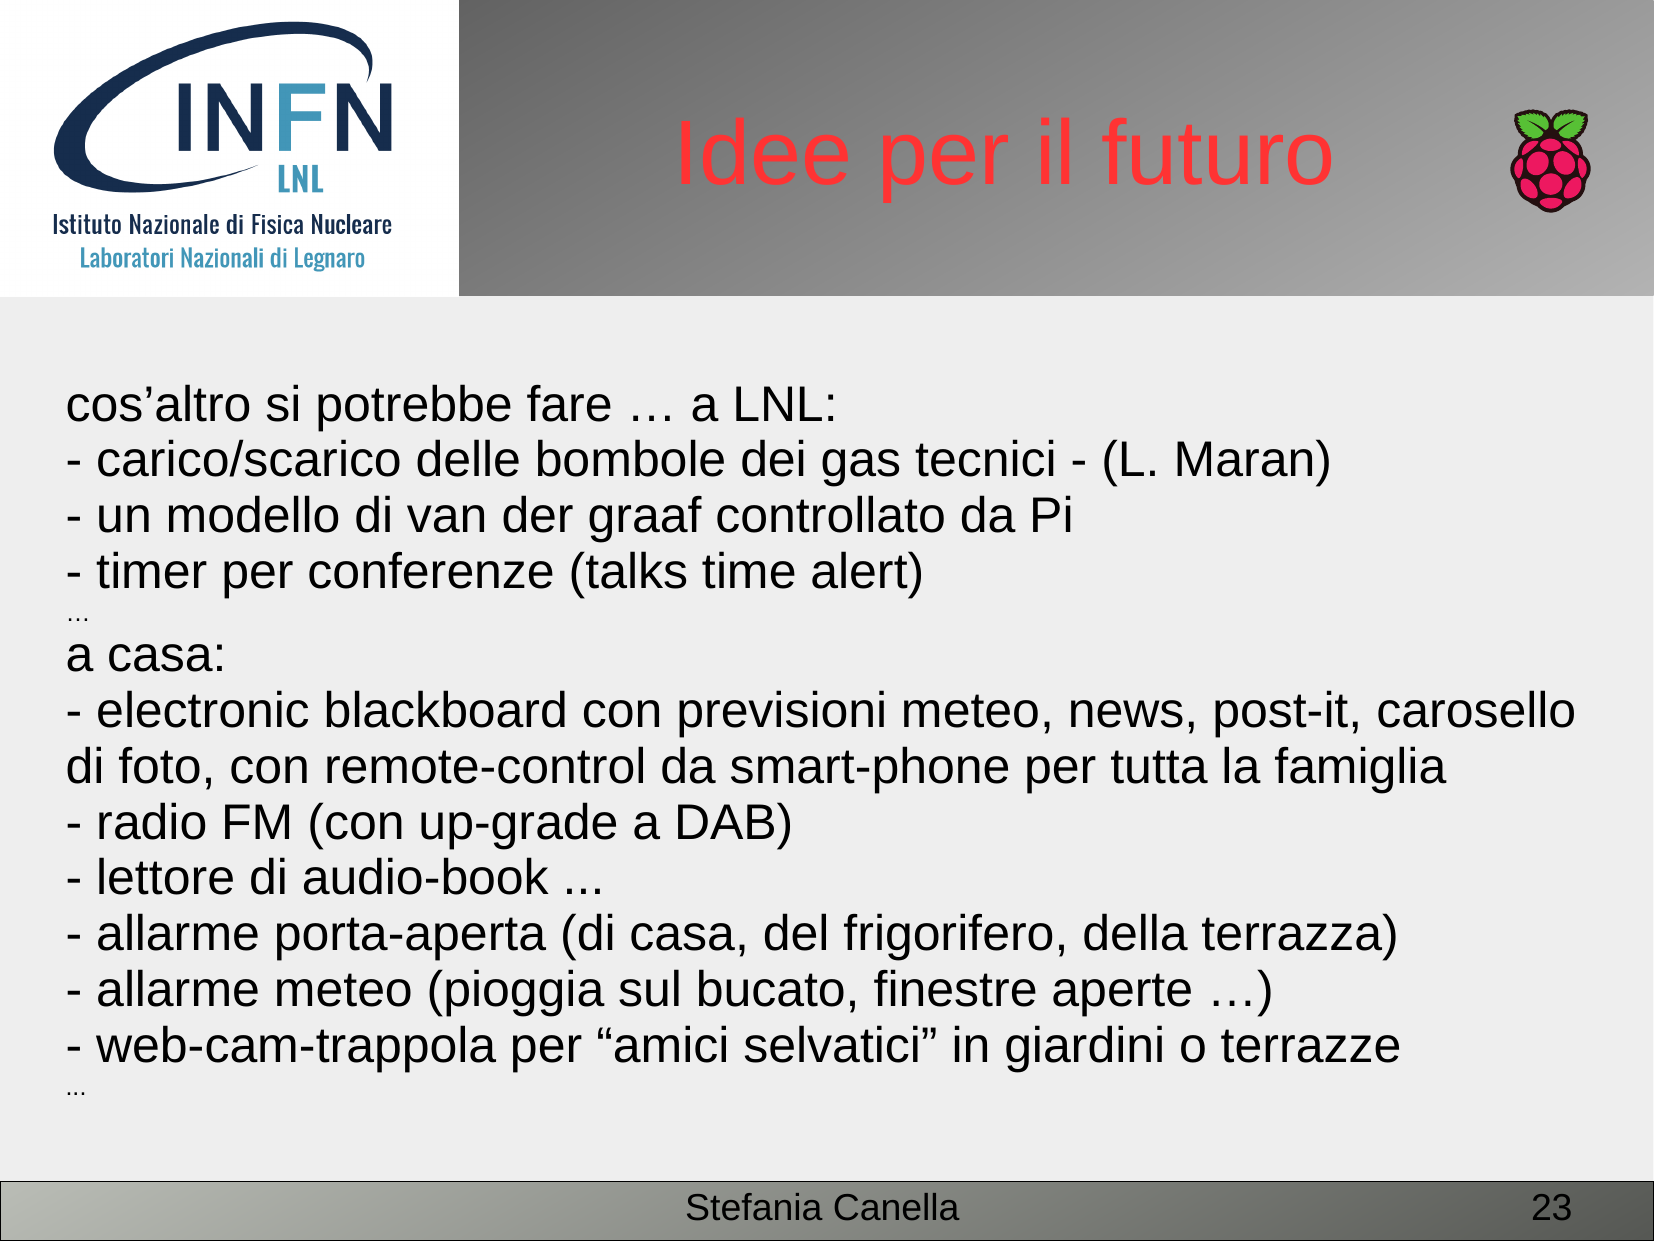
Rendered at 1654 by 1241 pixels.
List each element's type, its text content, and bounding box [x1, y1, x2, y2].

text_box <number> [1516, 1178, 1654, 1241]
text_box [459, 0, 1654, 296]
text_box [984, 1181, 1516, 1241]
picture [0, 0, 459, 297]
text_box Stefania Canella [670, 1178, 984, 1241]
text_box [0, 1181, 670, 1241]
title Idee per il futuro [459, 49, 1571, 257]
subtitle cos’altro si potrebbe fare … a LNL: - carico/scarico delle bombole dei gas tecnici - (L. Maran) - un modello di van der graaf controllato da Pi - timer per conferenze (talks time alert) … a casa: - electronic blackboard con previsioni meteo, news, post-it, carosello di foto, con remote-control da smart-phone per tutta la famiglia - radio FM (con up-grade a DAB) - lettore di audio-book ... - allarme porta-aperta (di casa, del frigorifero, della terrazza) - allarme meteo (pioggia sul bucato, finestre aperte …) - web-cam-trappola per “amici selvatici” in giardini o terrazze ... [65, 334, 1588, 1142]
